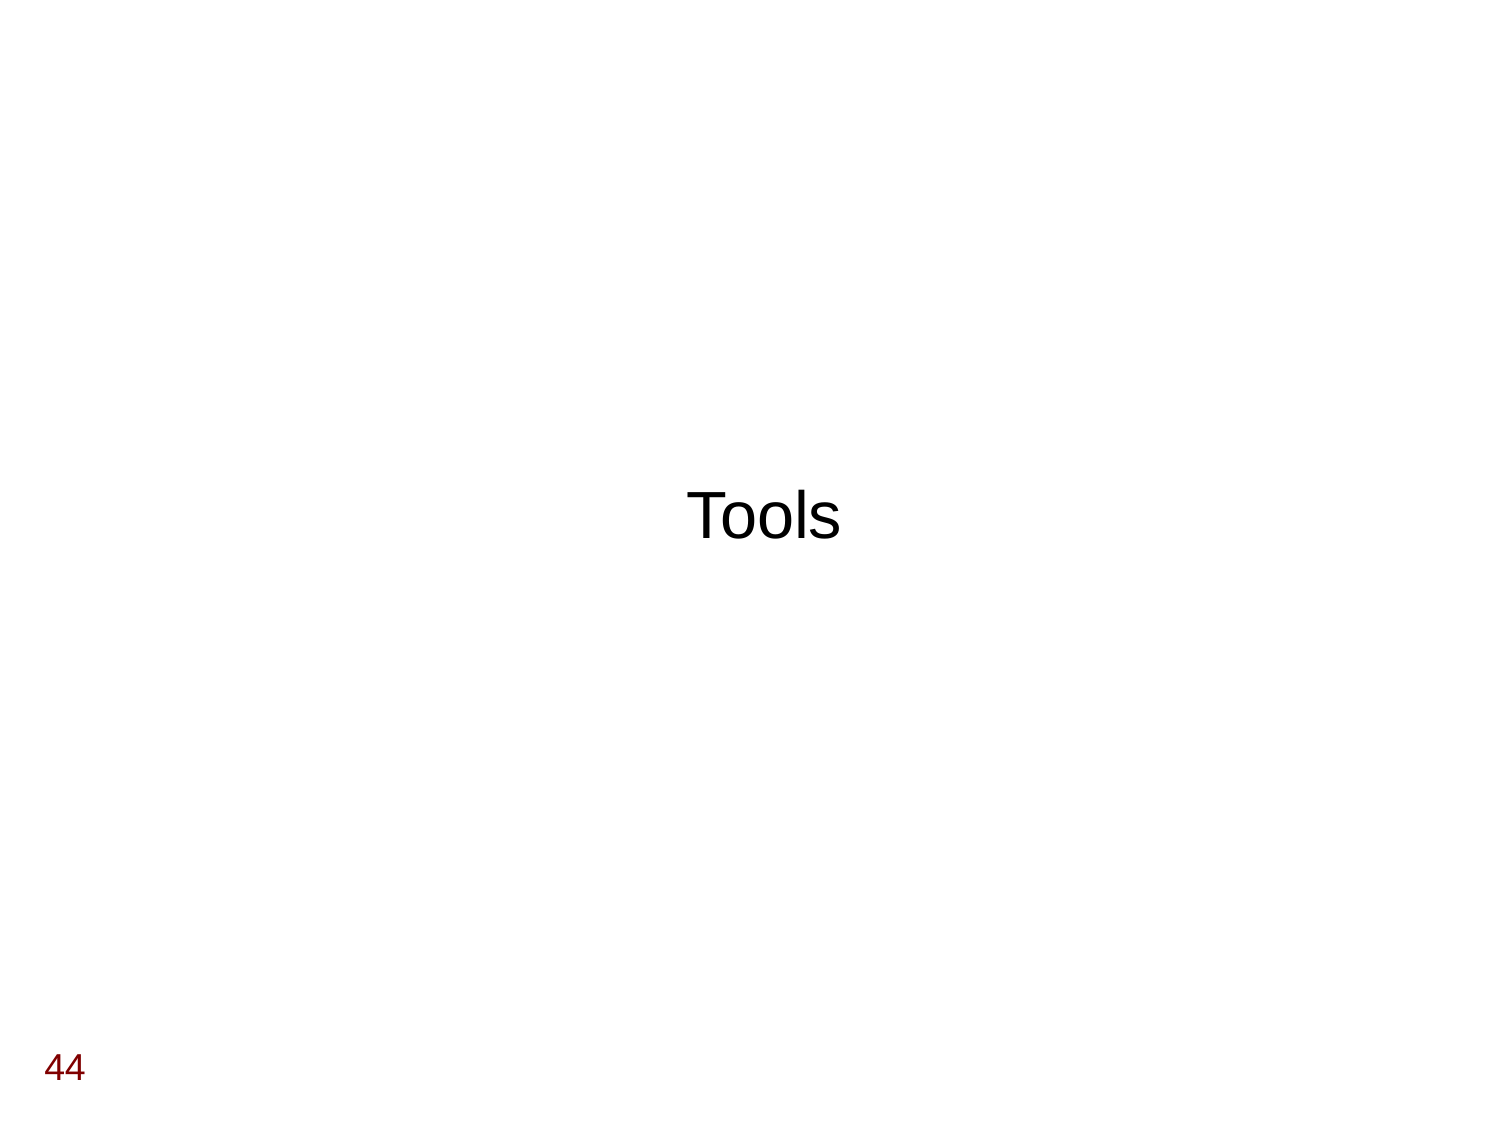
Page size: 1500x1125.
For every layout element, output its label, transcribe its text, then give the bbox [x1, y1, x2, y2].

subtitle Tools [70, 27, 1459, 1004]
